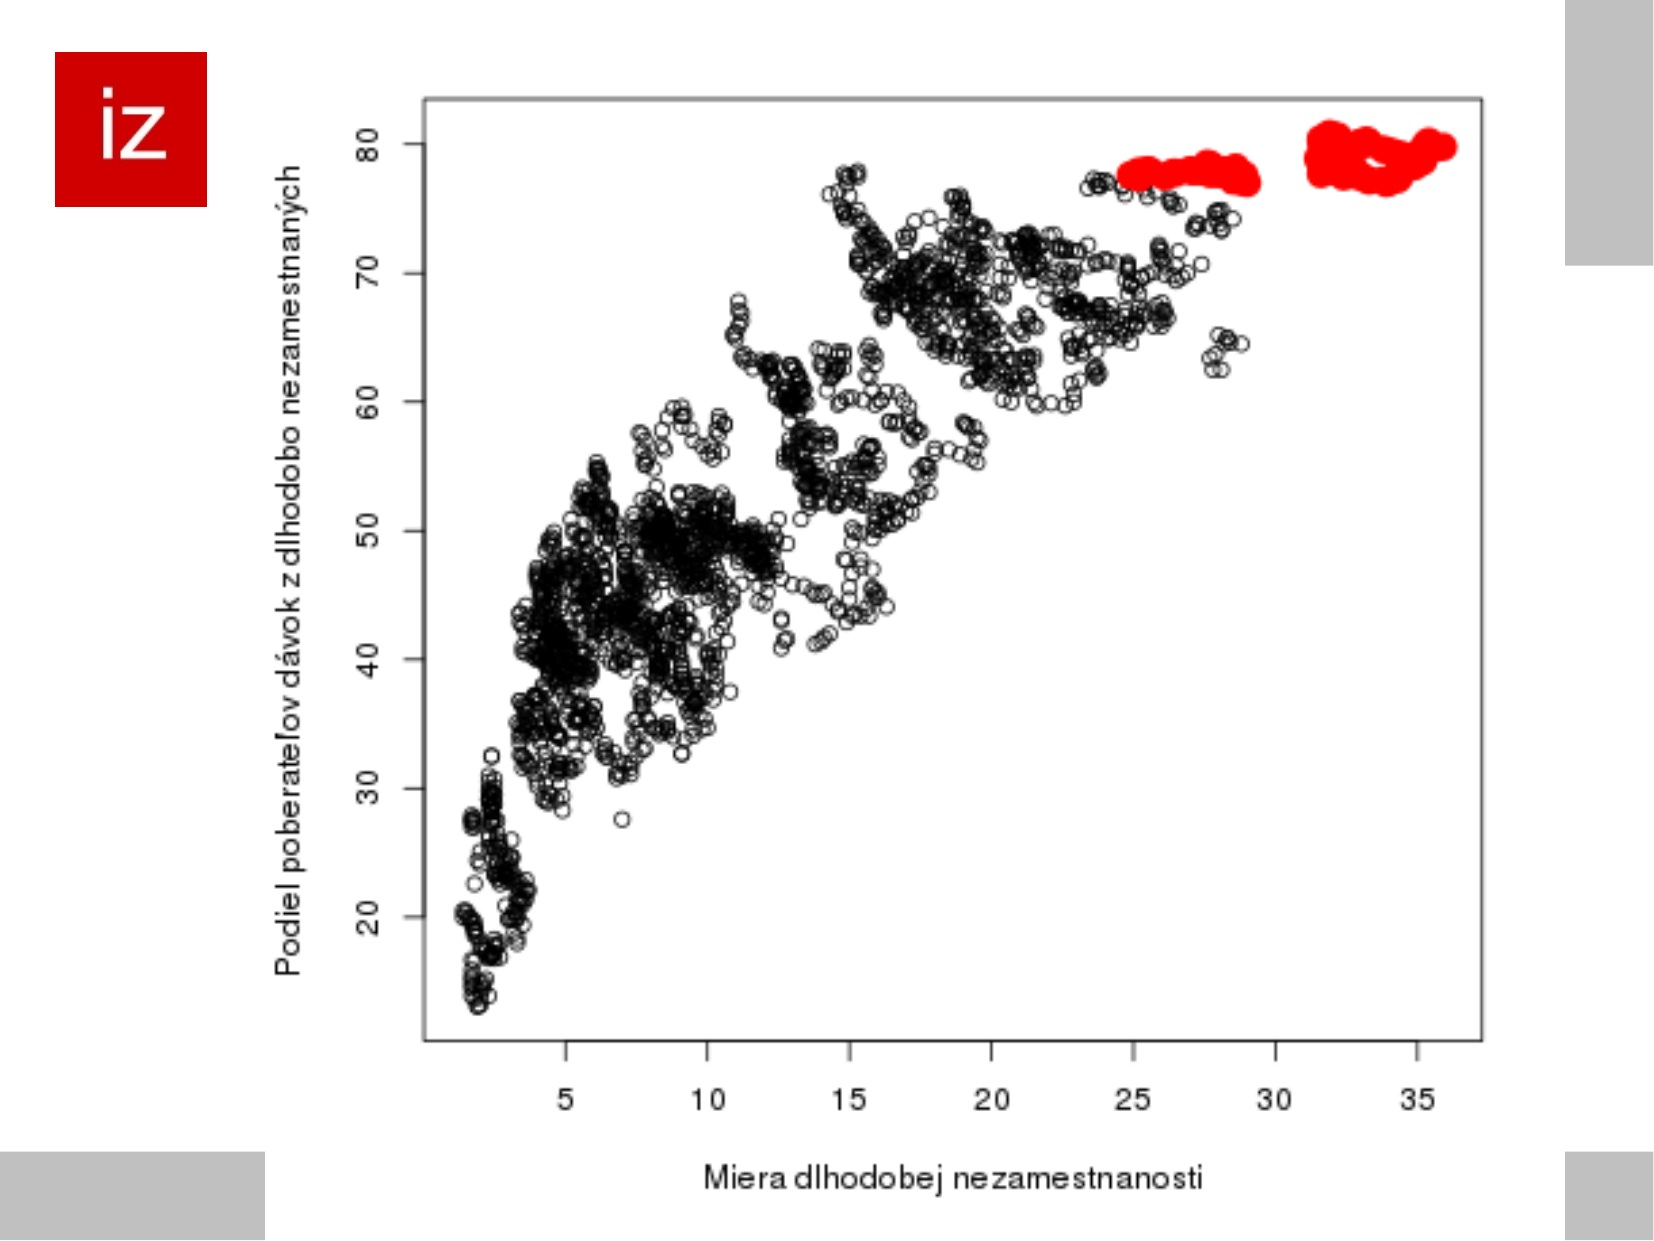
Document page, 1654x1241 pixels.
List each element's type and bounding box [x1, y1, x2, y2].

picture [55, 52, 207, 207]
picture [265, 0, 1565, 1241]
